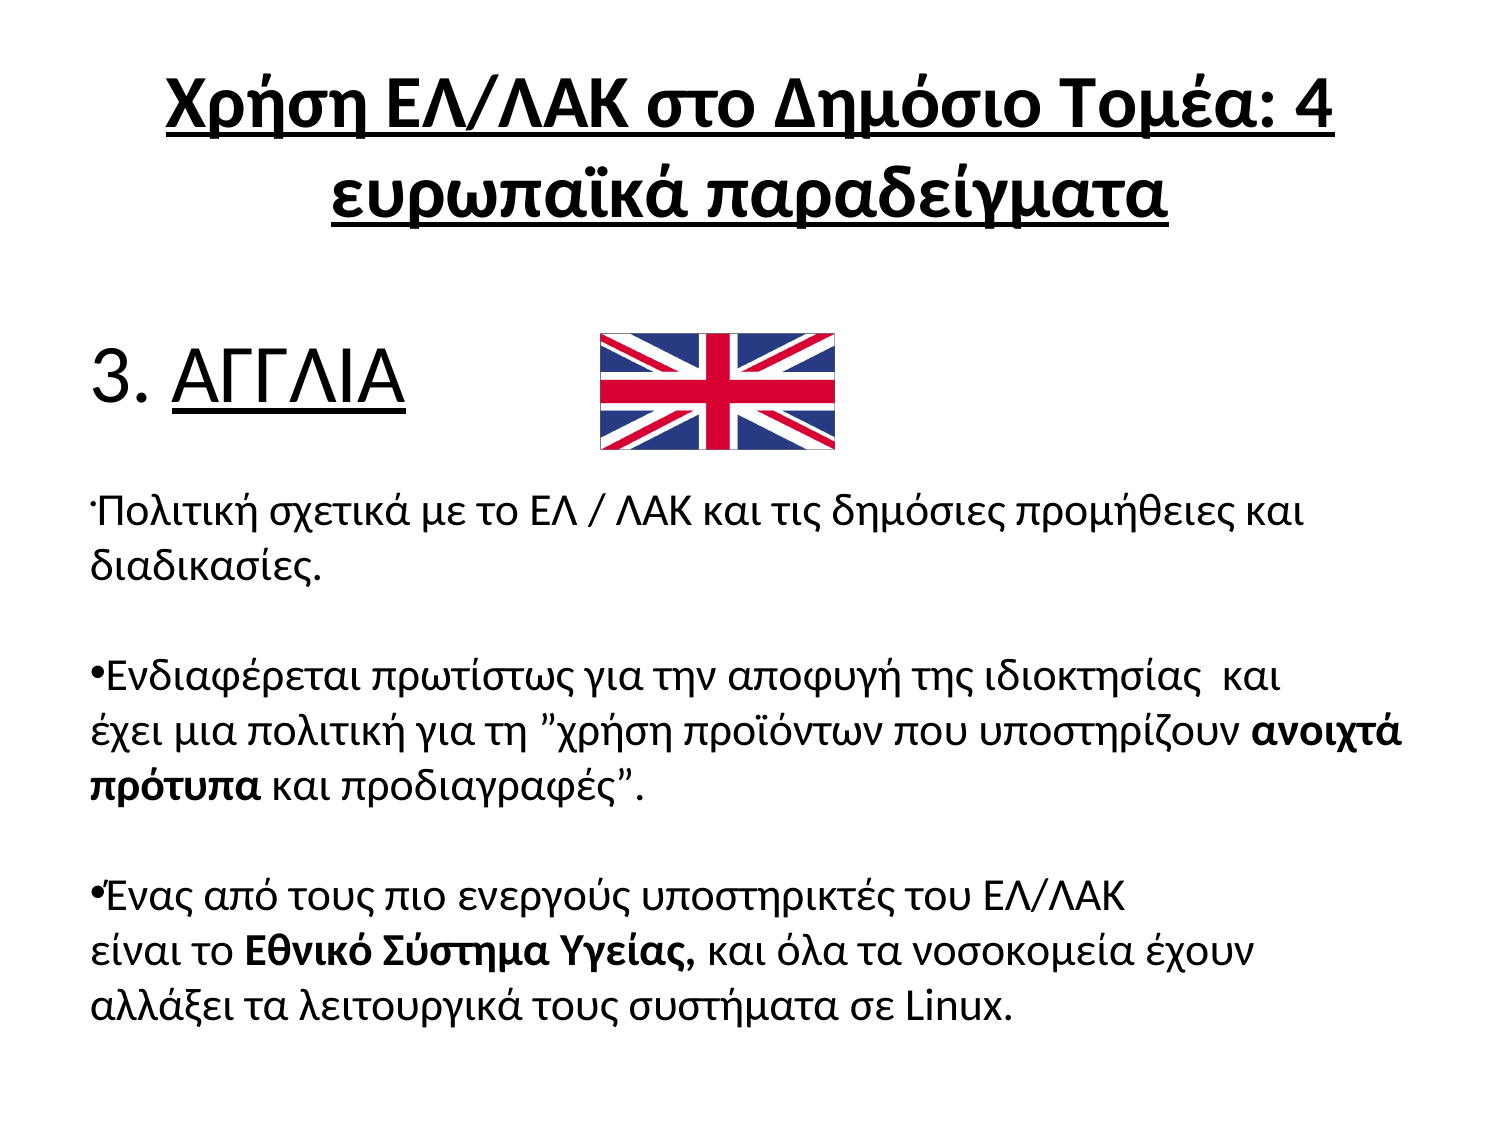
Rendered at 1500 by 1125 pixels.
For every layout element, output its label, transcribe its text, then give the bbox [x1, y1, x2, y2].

text_box 3. ΑΓΓΛΙΑ Πολιτική σχετικά με το ΕΛ / ΛΑΚ και τις δημόσιες προμήθειες και διαδικασίες. Ενδιαφέρεται πρωτίστως για την αποφυγή της ιδιοκτησίας και έχει μια πολιτική για τη ”χρήση προϊόντων που υποστηρίζουν ανοιχτά πρότυπα και προδιαγραφές”. Ένας από τους πιο ενεργούς υποστηρικτές του ΕΛ/ΛΑΚ είναι το Εθνικό Σύστημα Υγείας, και όλα τα νοσοκομεία έχουν αλλάξει τα λειτουργικά τους συστήματα σε Linux. [75, 312, 1426, 1125]
text_box Χρήση ΕΛ/ΛΑΚ στο Δημόσιο Τομέα: 4 ευρωπαϊκά παραδείγματα [75, 45, 1426, 233]
picture [600, 333, 835, 451]
